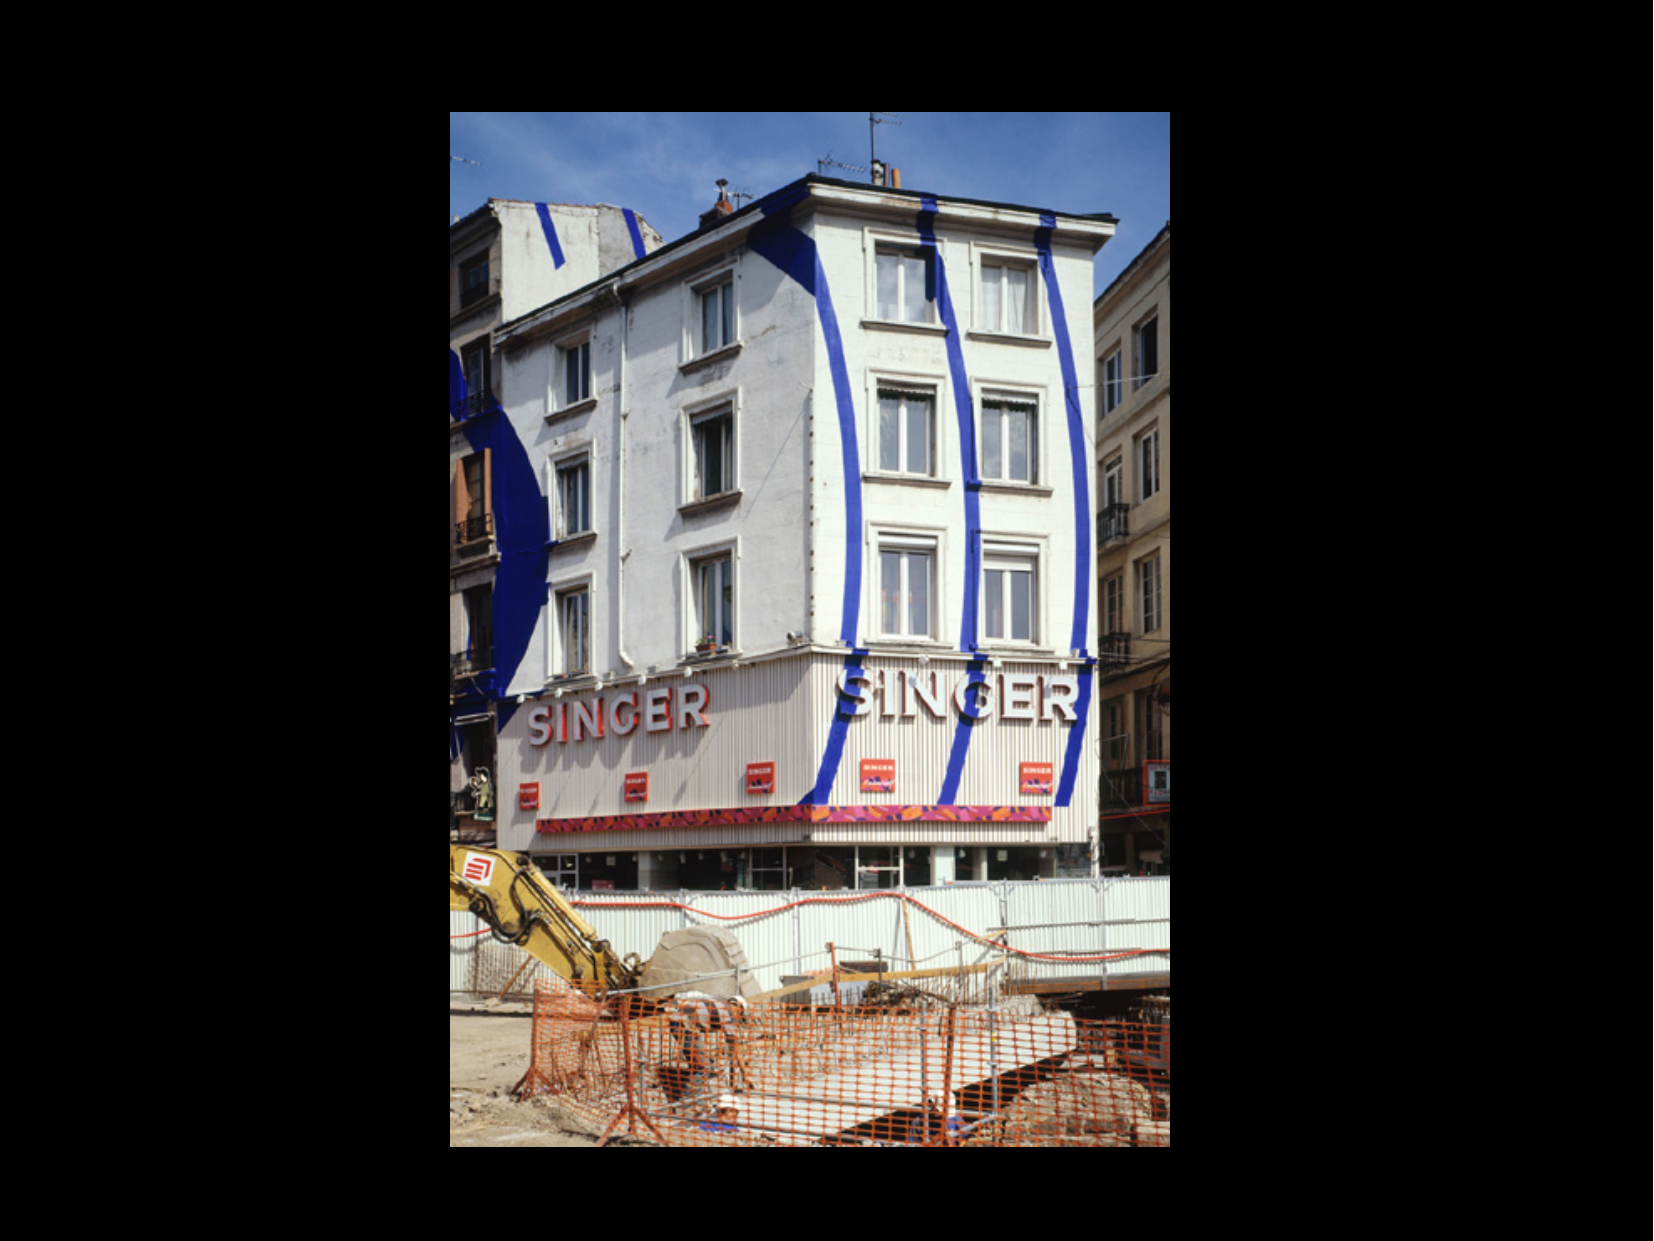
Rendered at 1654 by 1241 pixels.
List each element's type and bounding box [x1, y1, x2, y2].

picture [450, 112, 1170, 1147]
